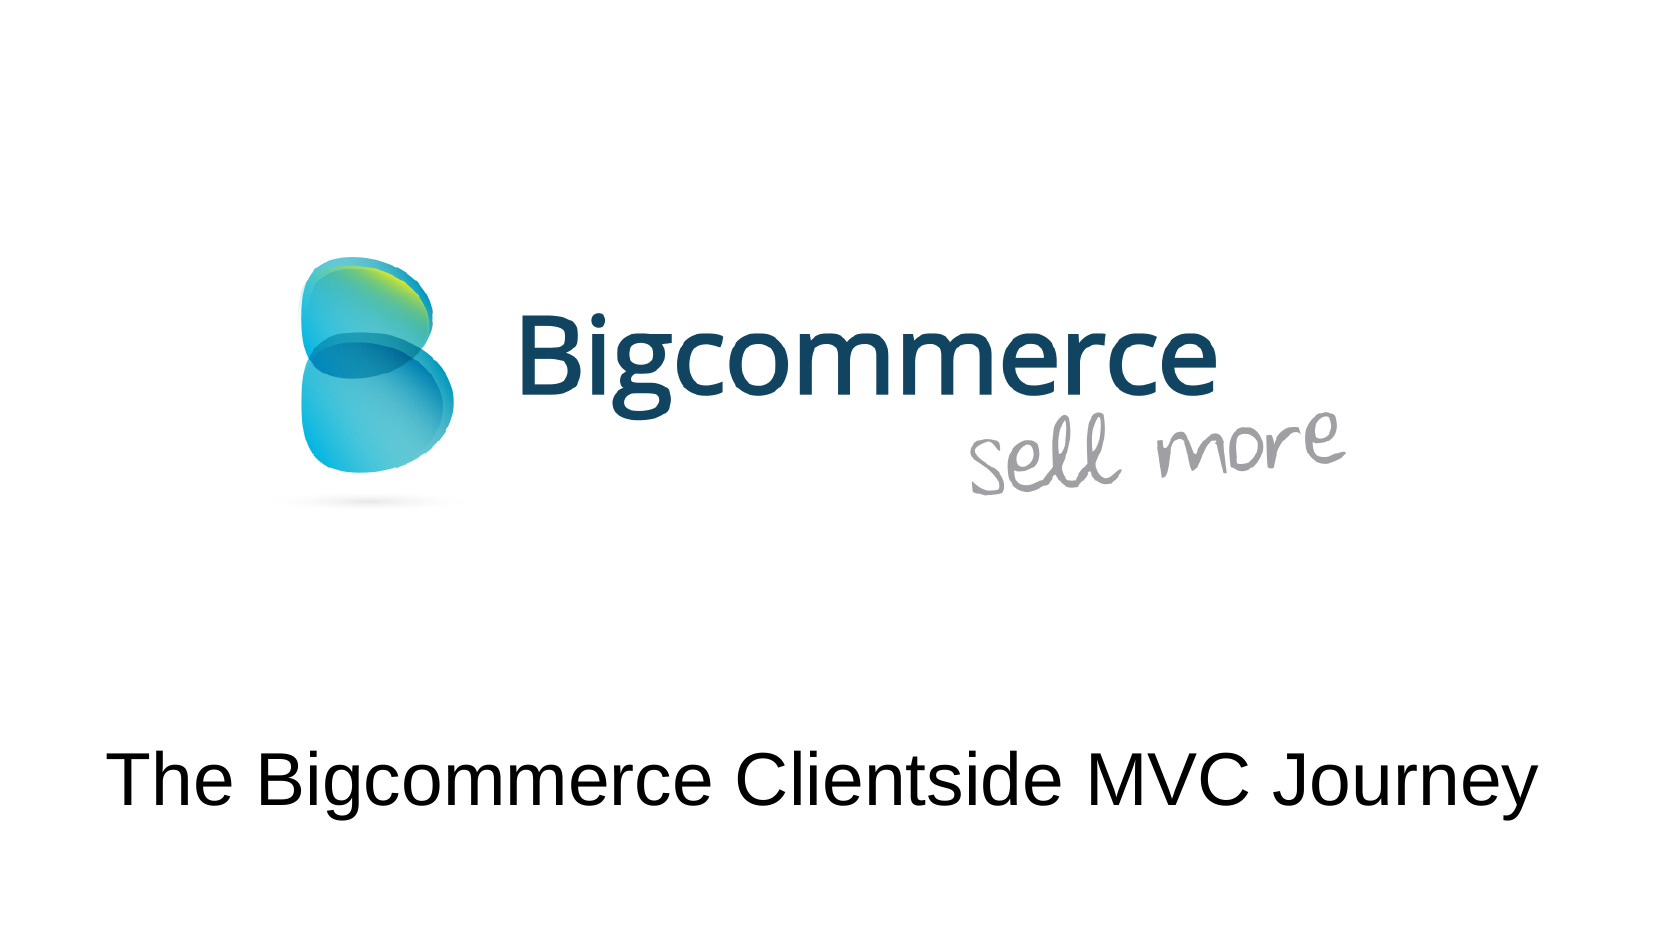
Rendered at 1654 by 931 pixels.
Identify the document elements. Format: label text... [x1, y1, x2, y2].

picture [248, 214, 1395, 547]
title The Bigcommerce Clientside MVC Journey [79, 675, 1568, 883]
